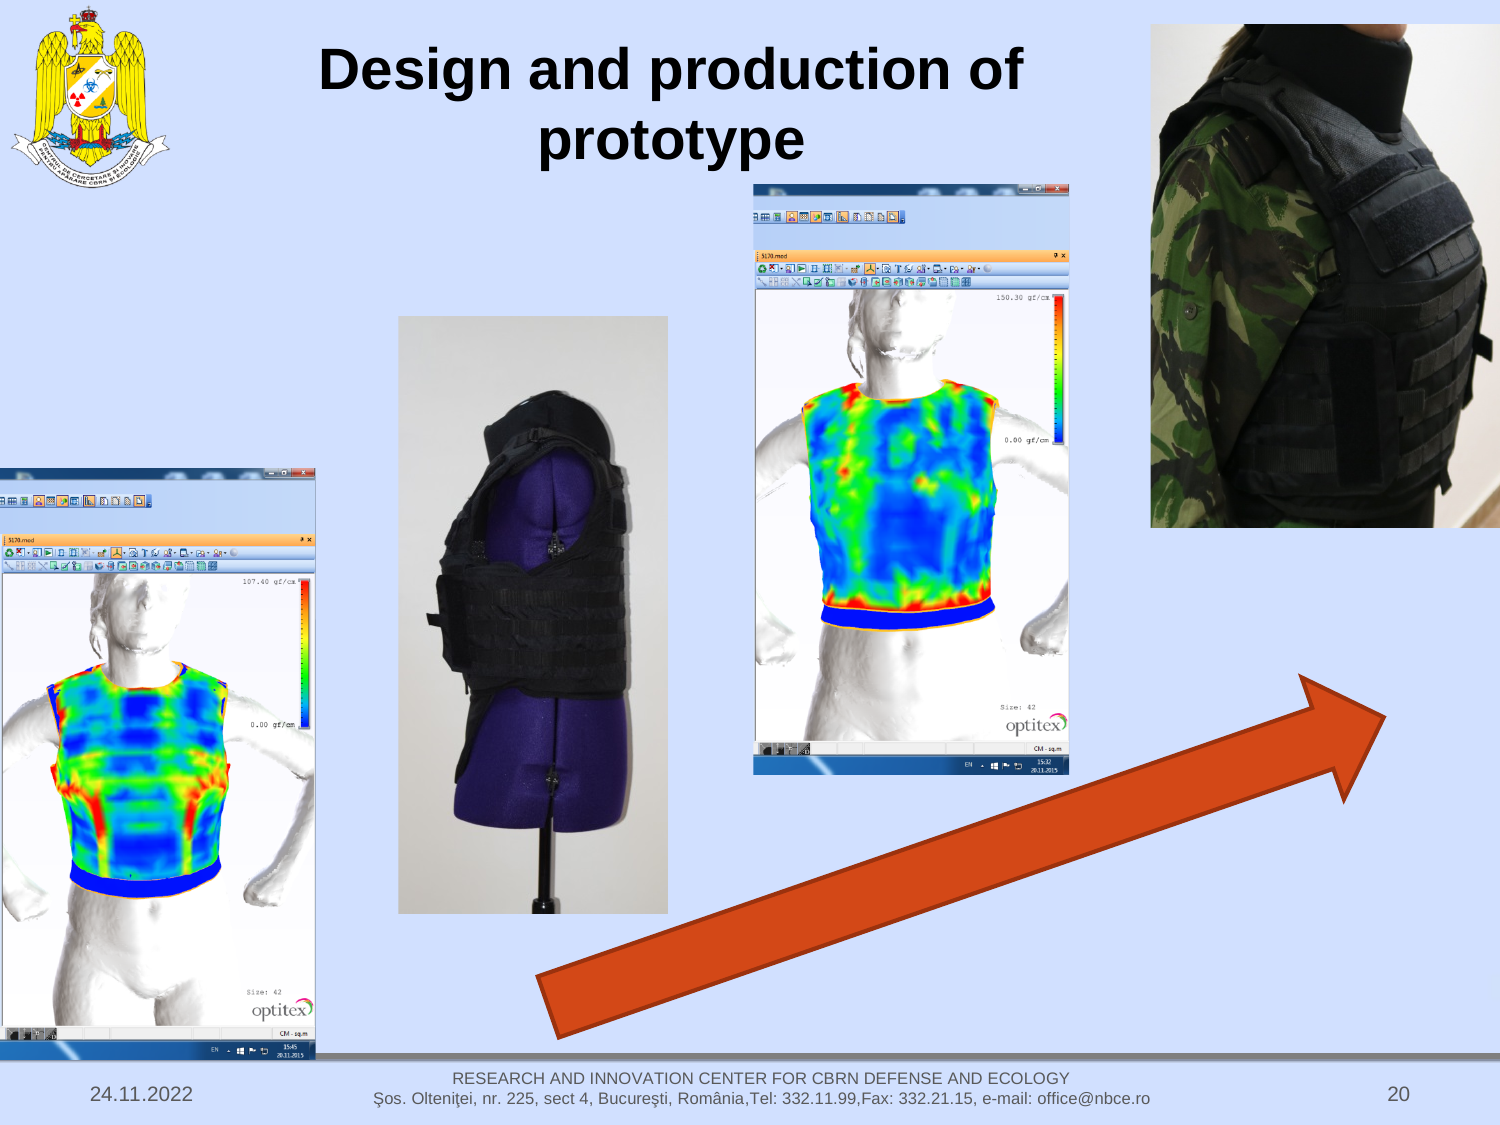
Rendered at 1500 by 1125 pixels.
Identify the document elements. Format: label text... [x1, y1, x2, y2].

title Design and production of prototype [183, 7, 1161, 195]
picture [0, 0, 1500, 1061]
text_box [537, 677, 1384, 1038]
text_box RESEARCH AND INNOVATION CENTER FOR CBRN DEFENSE AND ECOLOGY Şos. Olteniţei, nr. 225, sect 4, Bucureşti, România,Tel: 332.11.99,Fax: 332.21.15, e-mail: office@nbce.ro [289, 1057, 1235, 1118]
text_box 24.11.2022 [75, 1062, 266, 1123]
picture [0, 1063, 1500, 1125]
text_box <number> [1246, 1062, 1426, 1123]
